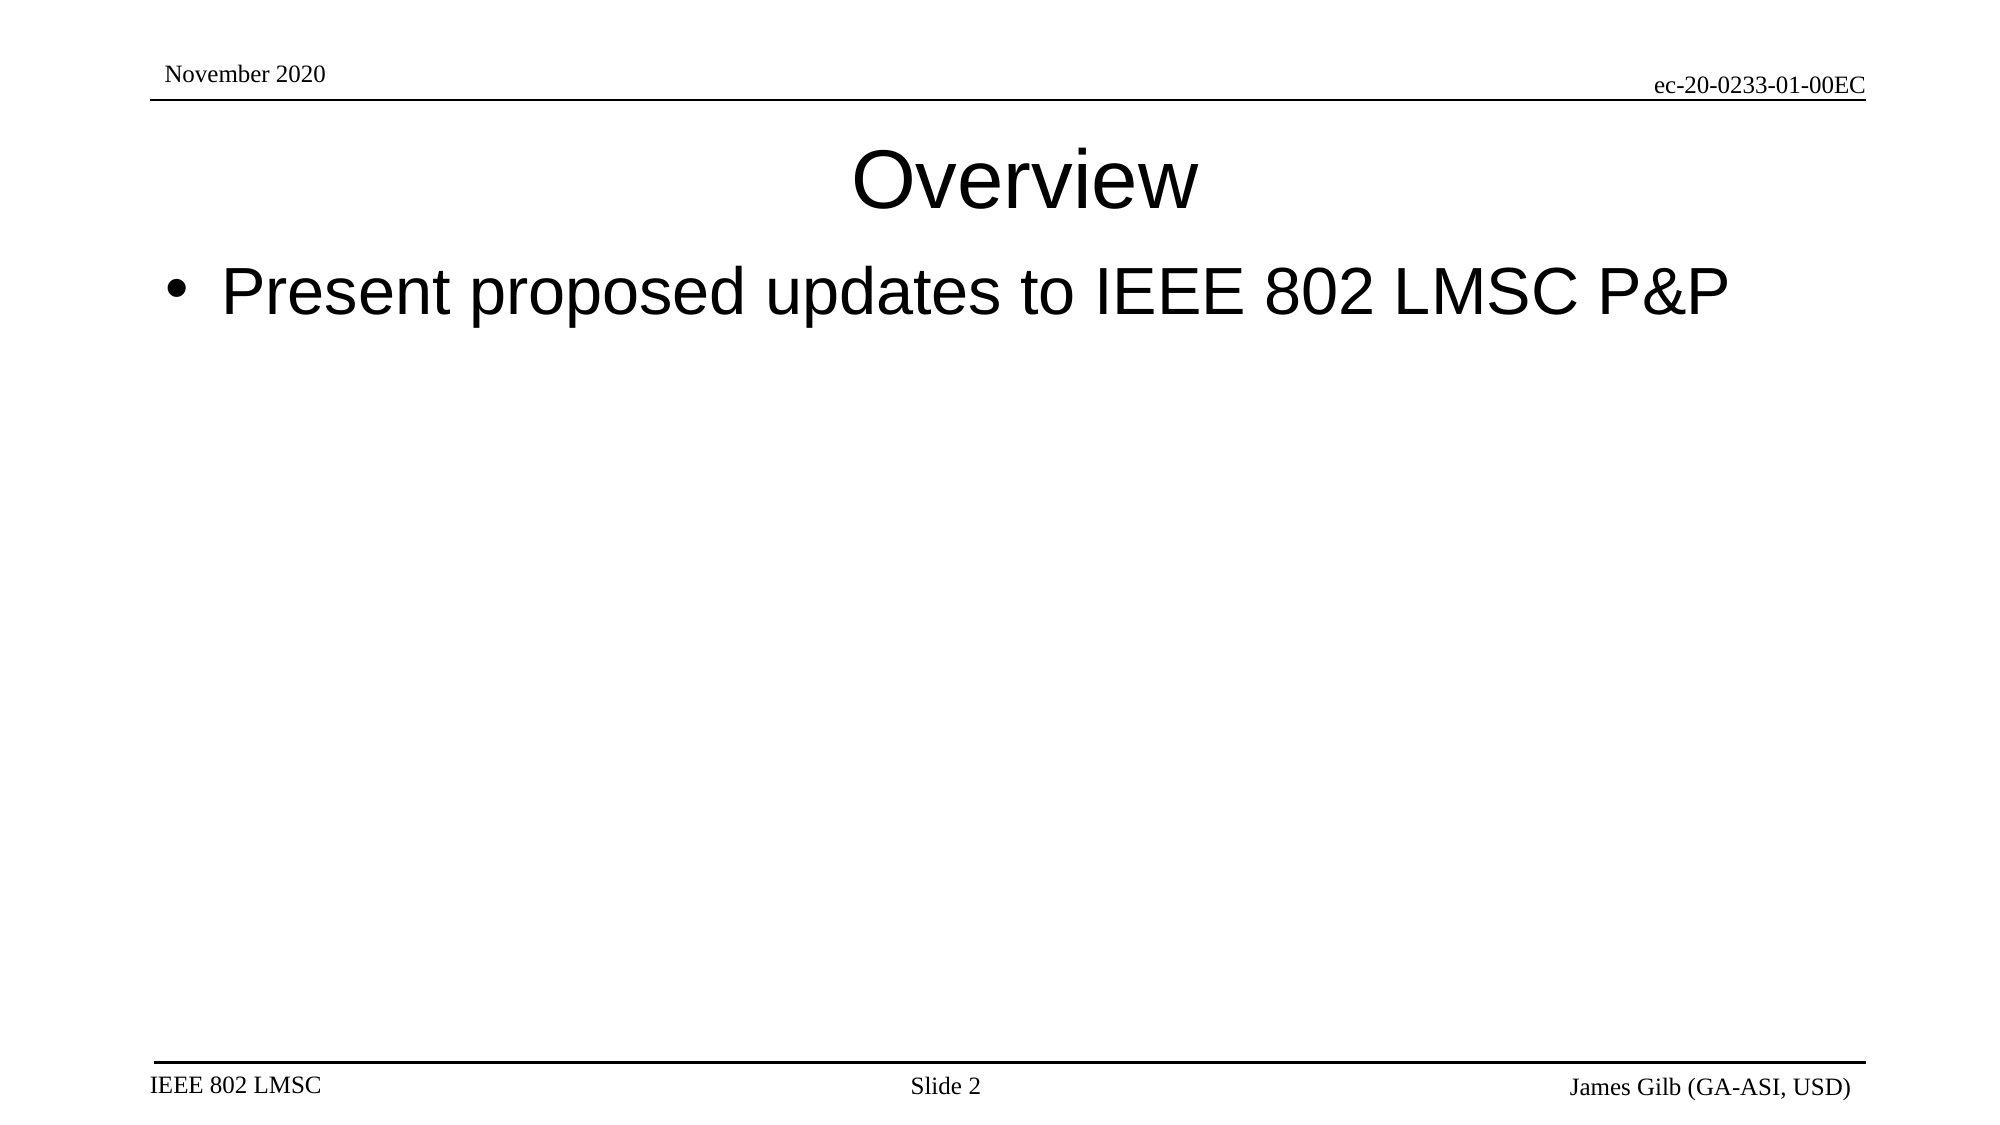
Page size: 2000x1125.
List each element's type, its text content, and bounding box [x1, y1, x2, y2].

title Overview [149, 112, 1900, 238]
list Present proposed updates to IEEE 802 LMSC P&P [149, 239, 1900, 1051]
